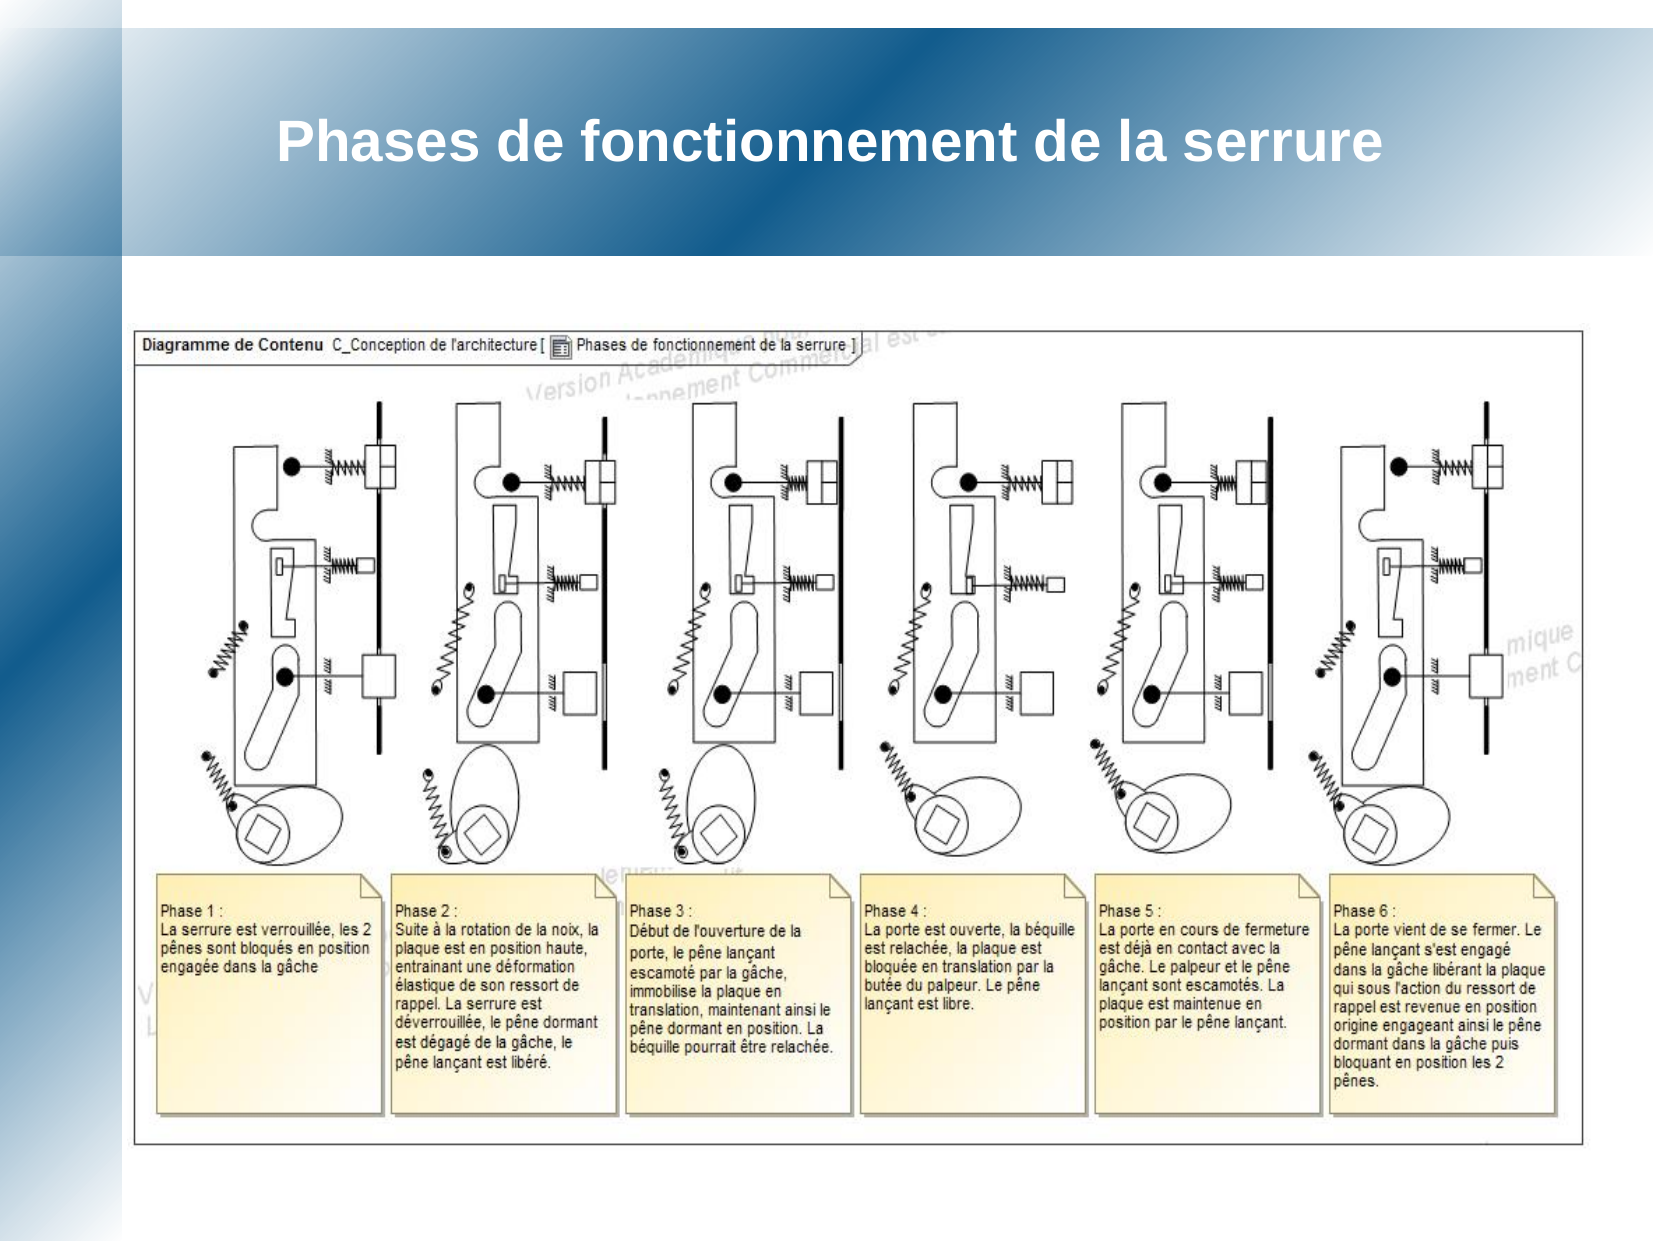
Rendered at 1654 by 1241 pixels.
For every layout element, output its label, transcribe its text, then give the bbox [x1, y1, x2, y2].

title Phases de fonctionnement de la serrure [125, 45, 1537, 238]
subtitle [127, 323, 1603, 1167]
